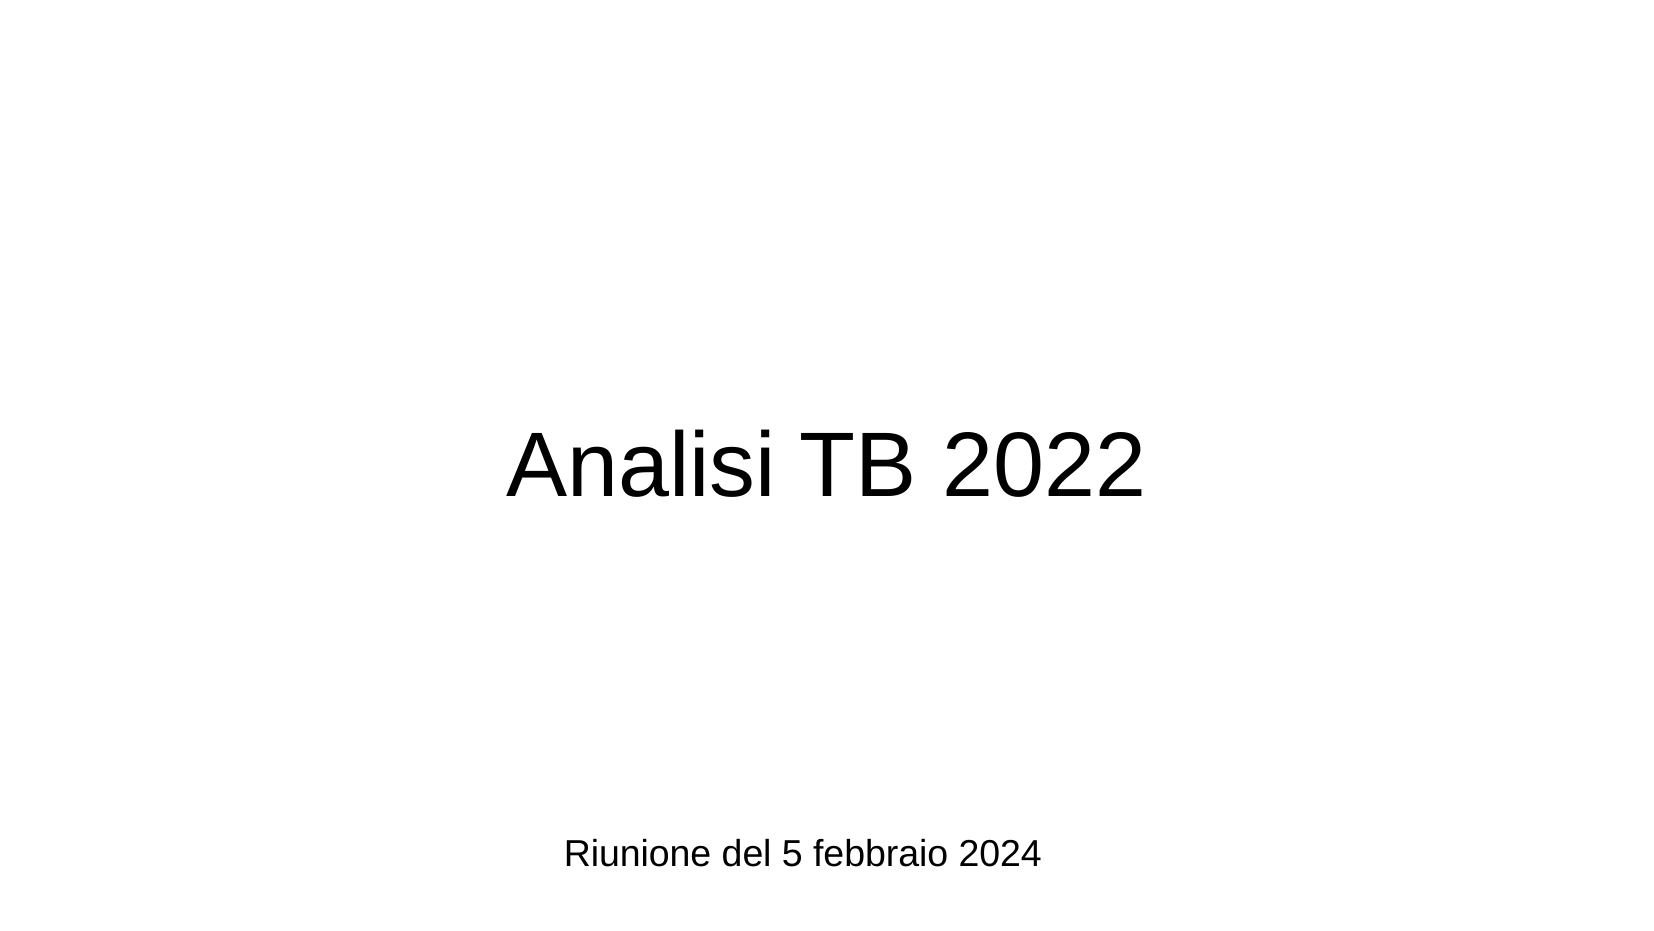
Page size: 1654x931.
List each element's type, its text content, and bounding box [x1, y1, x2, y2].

text_box Riunione del 5 febbraio 2024 [549, 825, 1105, 882]
title Analisi TB 2022 [82, 387, 1571, 543]
